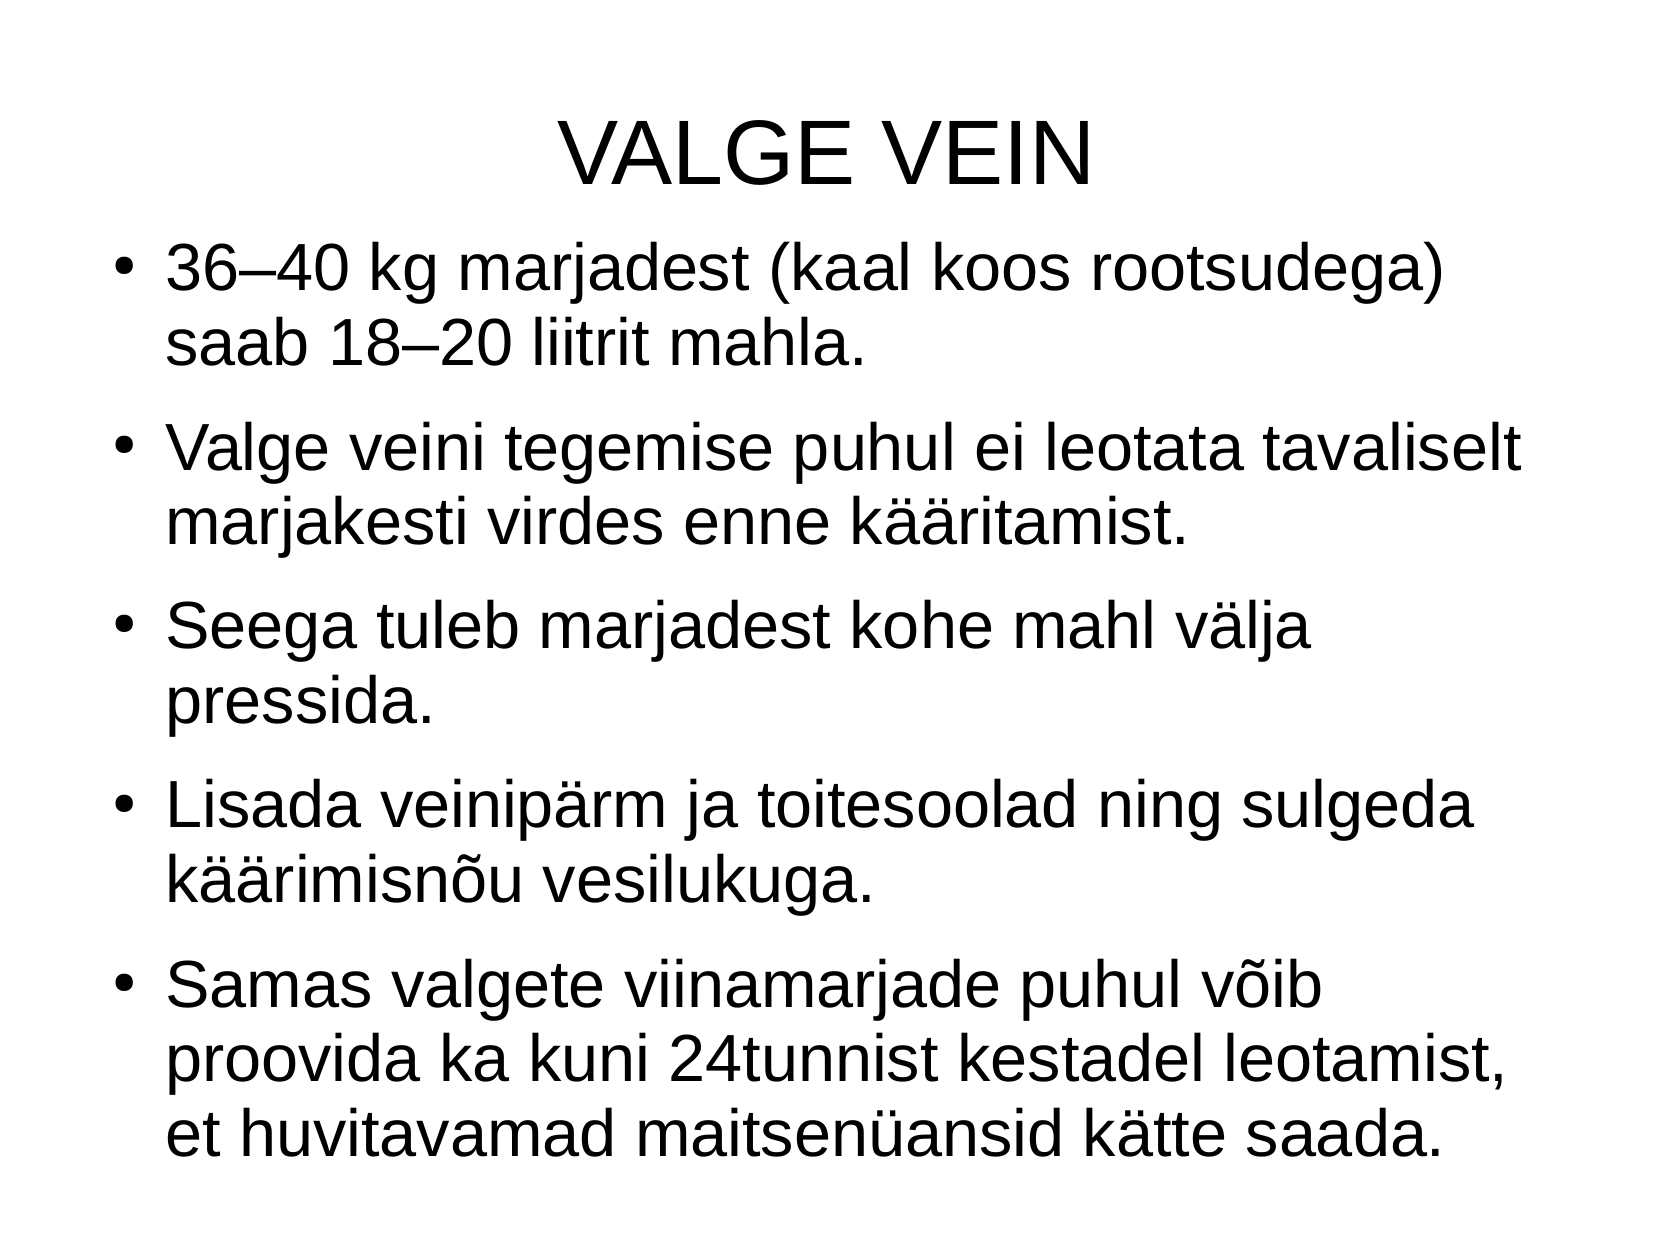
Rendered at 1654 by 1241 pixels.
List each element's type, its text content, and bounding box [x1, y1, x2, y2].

list 36–40 kg marjadest (kaal koos rootsudega) saab 18–20 liitrit mahla. Valge veini tegemise puhul ei leotata tavaliselt marjakesti virdes enne kääritamist. Seega tuleb marjadest kohe mahl välja pressida. Lisada veinipärm ja toitesoolad ning sulgeda käärimisnõu vesilukuga. Samas valgete viinamarjade puhul võib proovida ka kuni 24tunnist kestadel leotamist, et huvitavamad maitsenüansid kätte saada. [94, 230, 1583, 1241]
title VALGE VEIN [82, 49, 1571, 257]
